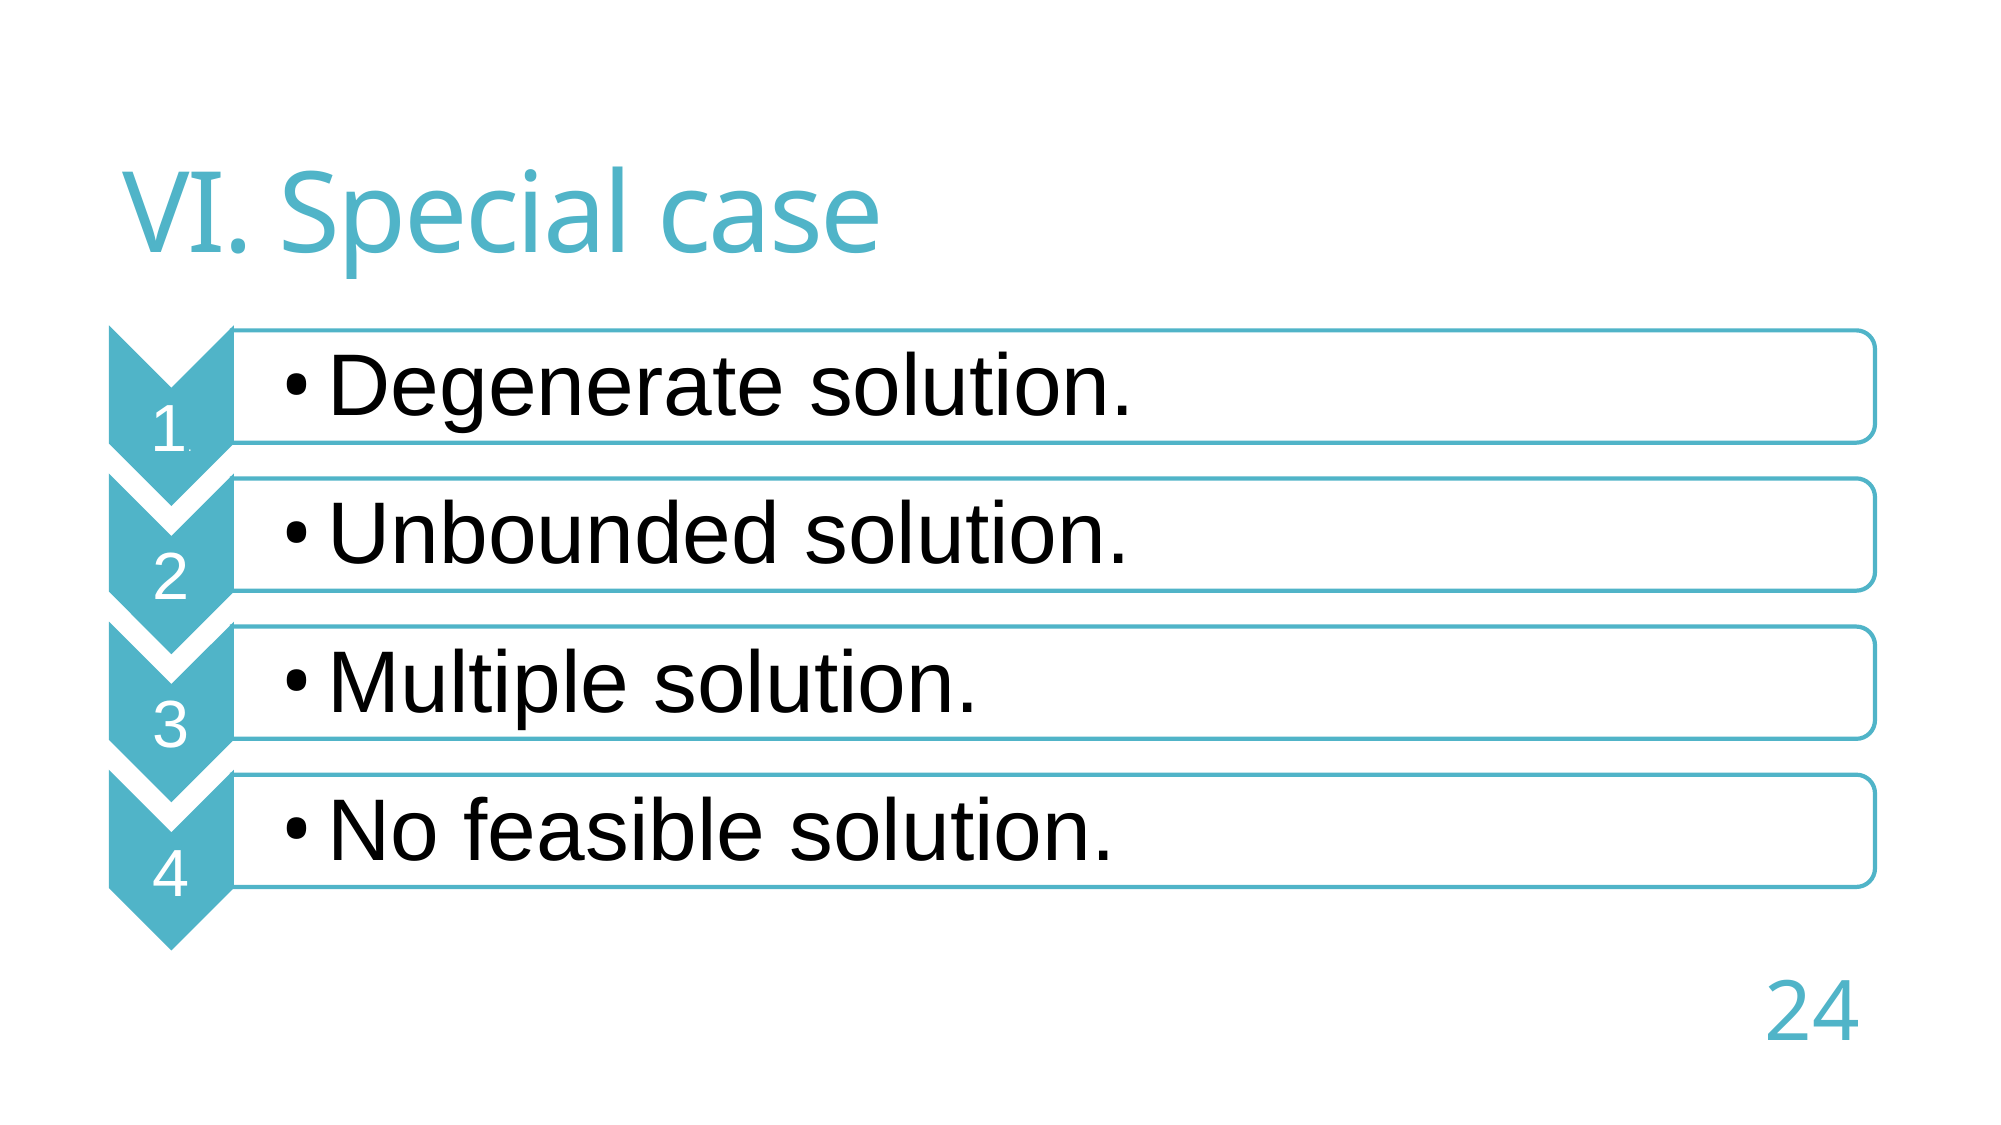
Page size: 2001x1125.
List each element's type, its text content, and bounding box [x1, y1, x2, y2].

text_box <number> [1749, 950, 1893, 1069]
text_box Multiple solution. [231, 626, 1876, 739]
text_box Unbounded solution. [231, 478, 1876, 591]
text_box No feasible solution. [231, 774, 1876, 887]
text_box Degenerate solution. [231, 330, 1876, 443]
text_box 2 [110, 478, 232, 652]
text_box 3 [110, 626, 232, 800]
text_box 1. [110, 330, 232, 504]
text_box 4 [110, 774, 232, 948]
text_box VI. Special case [107, 81, 1875, 354]
